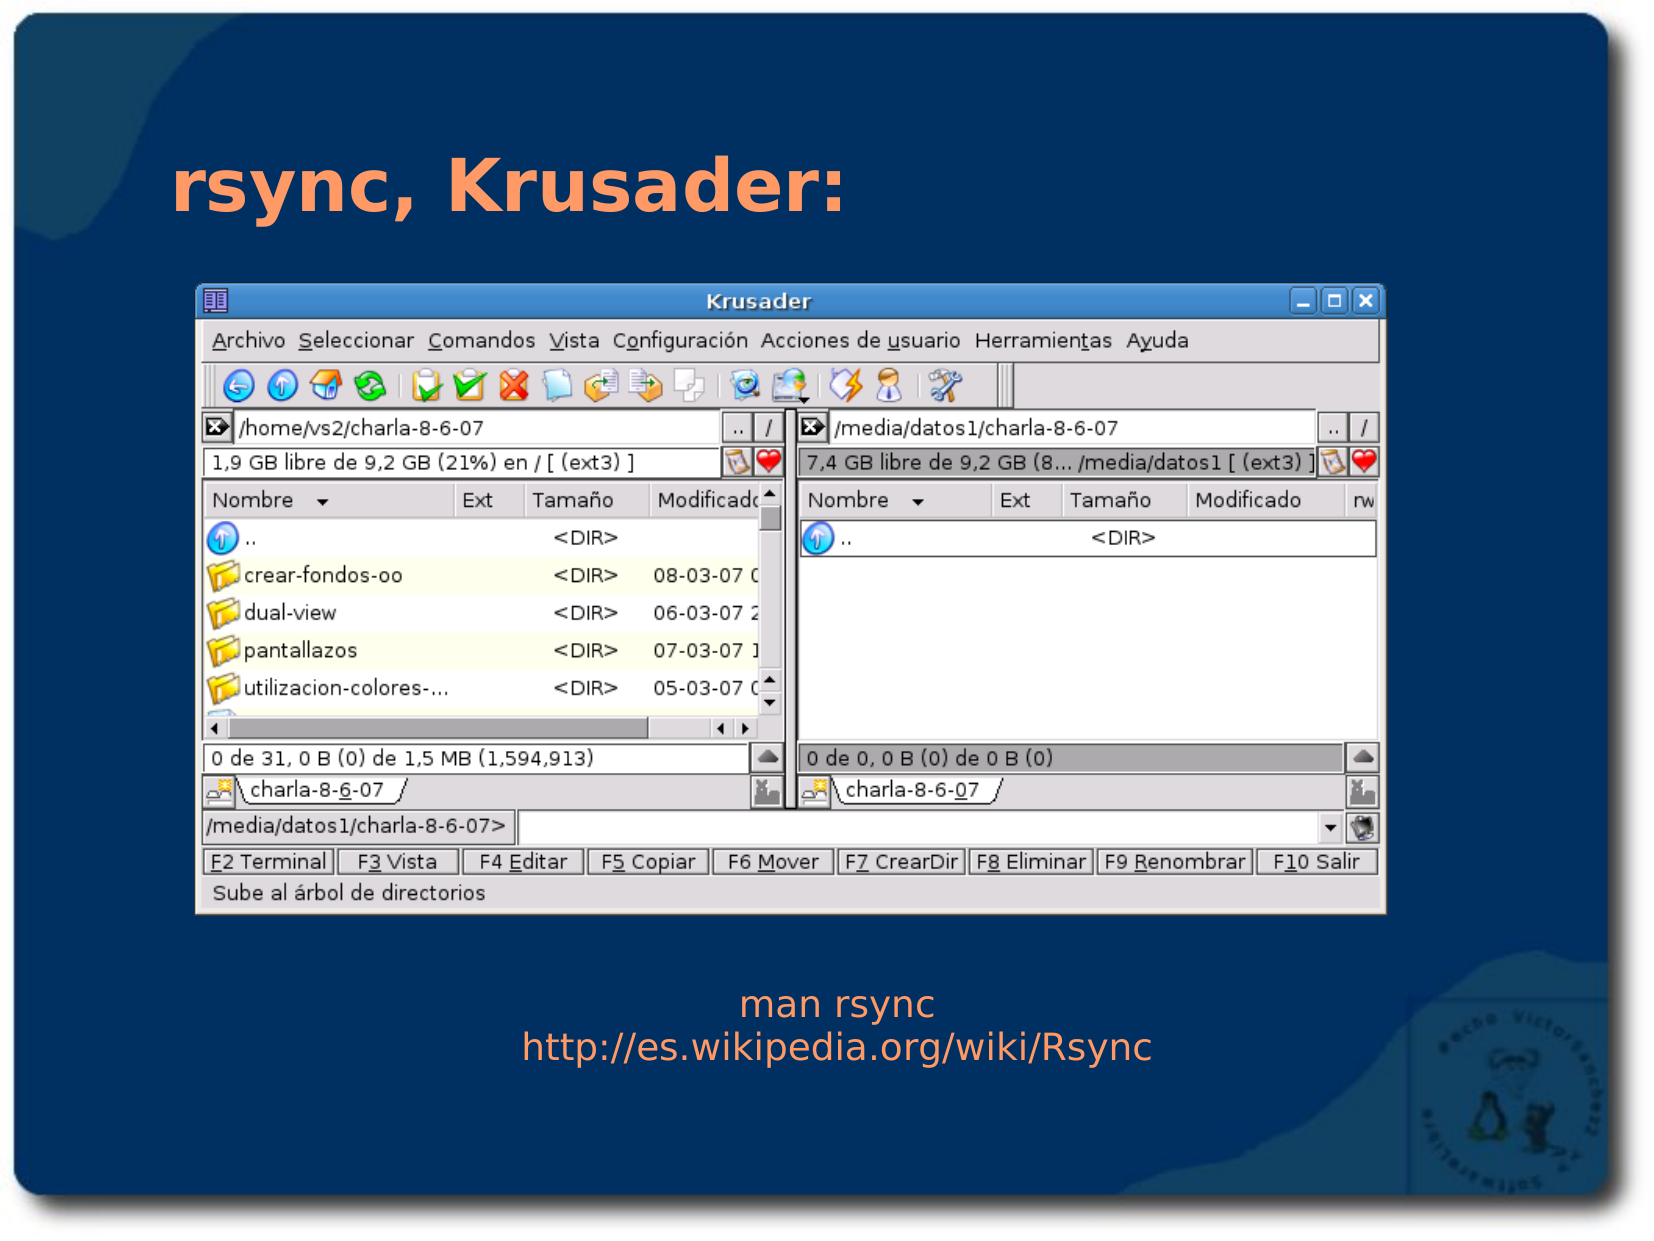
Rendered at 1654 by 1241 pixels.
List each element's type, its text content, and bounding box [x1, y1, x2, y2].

picture [0, 0, 1654, 1241]
list [82, 290, 1571, 1094]
text_box man rsync http://es.wikipedia.org/wiki/Rsync [109, 975, 1565, 1077]
text_box rsync, Krusader: [155, 136, 1034, 237]
